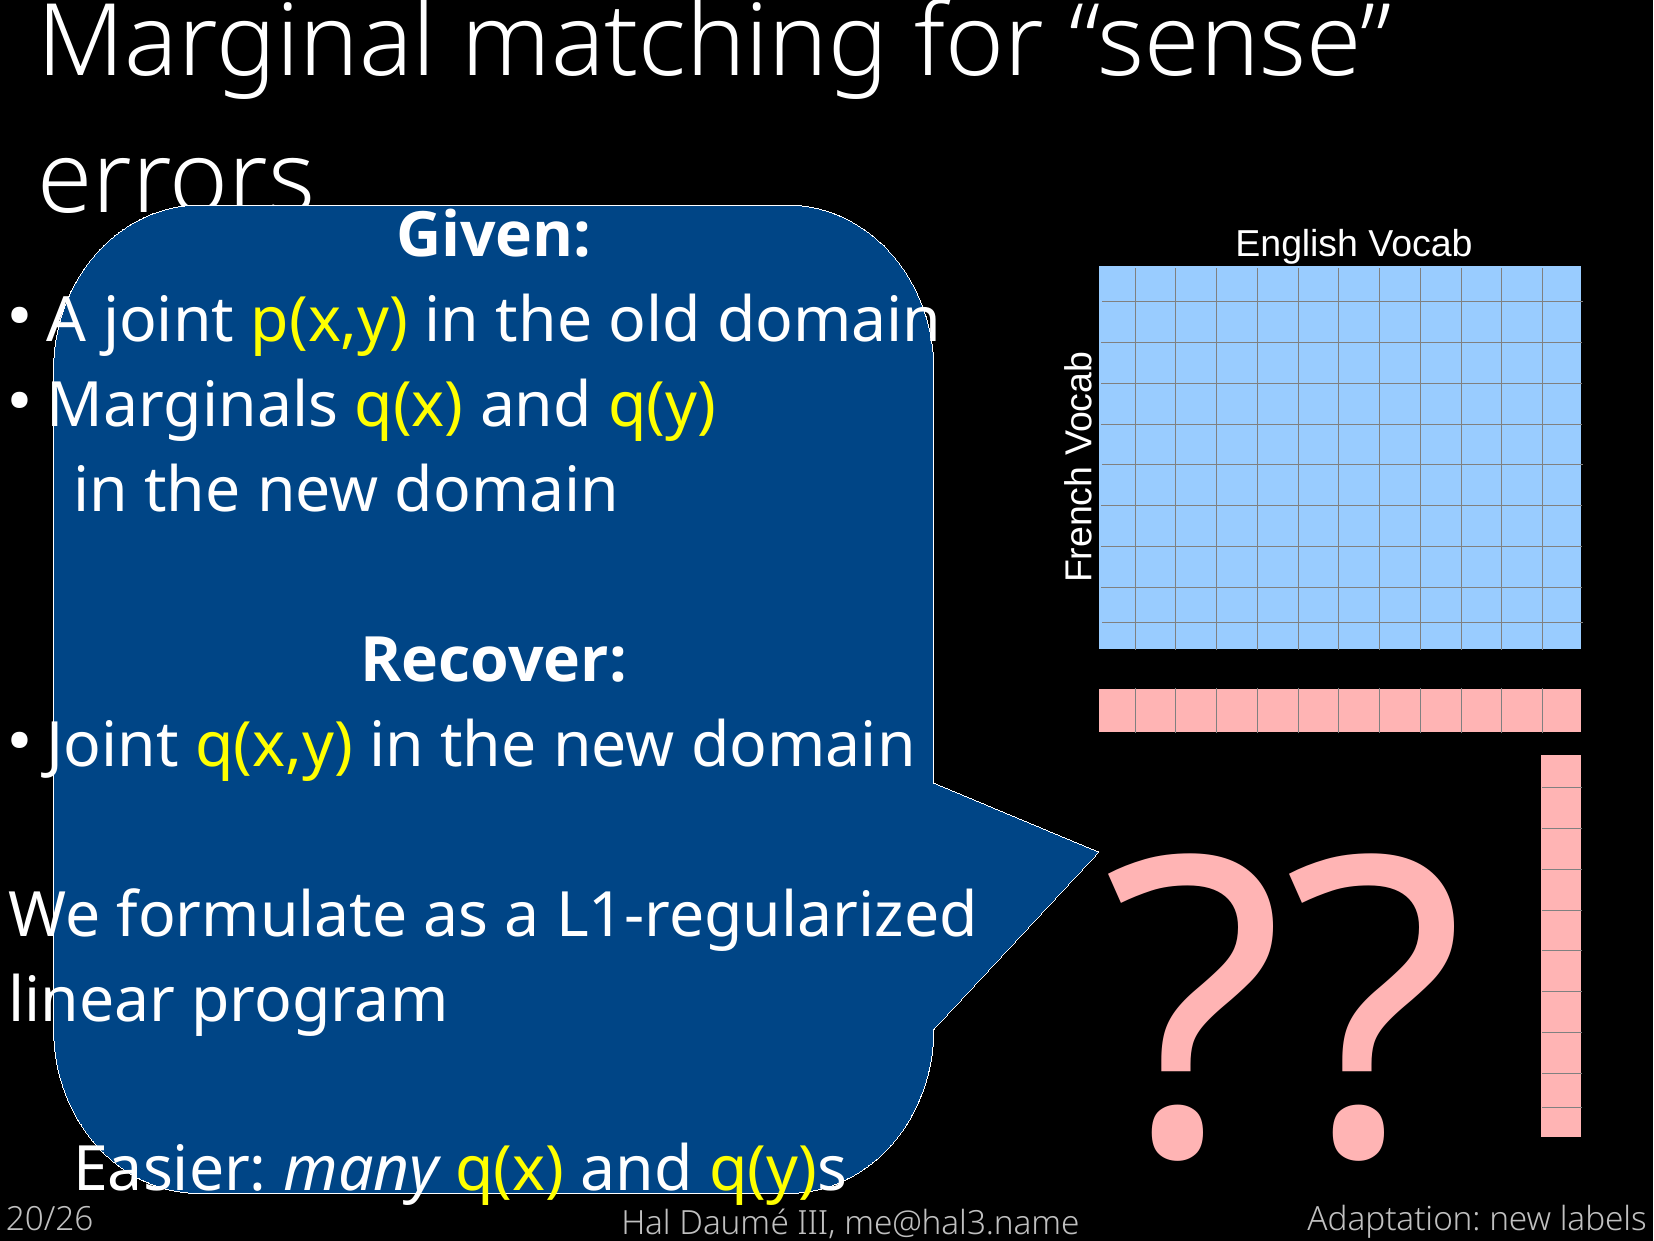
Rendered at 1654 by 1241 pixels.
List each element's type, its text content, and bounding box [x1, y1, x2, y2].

text_box [1121, 547, 1135, 587]
text_box [1258, 384, 1298, 424]
text_box [1136, 343, 1175, 383]
text_box [1136, 302, 1175, 342]
text_box [1380, 465, 1420, 505]
text_box [1339, 272, 1379, 301]
text_box [1502, 547, 1542, 587]
text_box [1217, 506, 1257, 546]
text_box [1462, 425, 1501, 464]
text_box [1217, 623, 1257, 650]
text_box [1421, 588, 1461, 622]
text_box [1299, 302, 1338, 342]
text_box [1176, 465, 1216, 505]
text_box French Vocab [1049, 336, 1121, 598]
text_box [1299, 547, 1338, 587]
text_box [1098, 688, 1135, 702]
text_box [1462, 265, 1582, 301]
text_box [1339, 343, 1379, 383]
text_box [1136, 384, 1175, 424]
text_box [1421, 623, 1461, 650]
text_box [1462, 547, 1501, 587]
text_box [1543, 343, 1582, 383]
text_box [1217, 302, 1257, 342]
title Marginal matching for “sense” errors [37, 38, 1613, 172]
text_box [1258, 343, 1298, 383]
text_box [1339, 588, 1379, 622]
text_box [1502, 465, 1542, 505]
text_box [1462, 588, 1501, 622]
text_box [1502, 506, 1542, 546]
text_box [1121, 384, 1135, 424]
text_box [1380, 302, 1420, 342]
text_box [1121, 506, 1135, 546]
text_box [1299, 506, 1338, 546]
text_box [1217, 425, 1257, 464]
text_box [1299, 623, 1338, 650]
text_box [1217, 384, 1257, 424]
text_box [1299, 465, 1338, 505]
text_box [1543, 506, 1582, 546]
text_box [1543, 302, 1582, 342]
text_box [1339, 623, 1379, 650]
text_box [1136, 547, 1175, 587]
text_box [1339, 688, 1379, 702]
text_box [1258, 547, 1298, 587]
text_box [1136, 588, 1175, 622]
text_box [1098, 265, 1257, 342]
text_box [1176, 588, 1216, 622]
text_box [1502, 688, 1542, 702]
text_box [1121, 425, 1135, 464]
text_box [1299, 343, 1338, 383]
text_box [1176, 506, 1216, 546]
text_box [1299, 688, 1338, 702]
text_box [1121, 343, 1135, 383]
text_box [1421, 272, 1461, 301]
text_box [1339, 425, 1379, 464]
text_box [1543, 623, 1582, 650]
text_box [1217, 688, 1257, 702]
text_box [1543, 588, 1582, 622]
text_box [1217, 465, 1257, 505]
text_box [1136, 425, 1175, 464]
text_box [1339, 506, 1379, 546]
text_box [1258, 588, 1298, 622]
text_box [1299, 425, 1338, 464]
text_box [1121, 465, 1135, 505]
text_box [1380, 688, 1420, 702]
text_box [1176, 302, 1216, 342]
text_box [1380, 506, 1420, 546]
text_box [1380, 384, 1420, 424]
text_box [1339, 465, 1379, 505]
text_box [1339, 302, 1379, 342]
text_box [1380, 343, 1420, 383]
text_box [1502, 384, 1542, 424]
text_box ??? [1088, 702, 1614, 1201]
text_box [1502, 425, 1542, 464]
text_box [1462, 688, 1501, 702]
text_box [1462, 465, 1501, 505]
text_box [1258, 425, 1298, 464]
text_box [1176, 343, 1216, 383]
text_box [1098, 588, 1135, 650]
text_box [1299, 272, 1338, 301]
text_box [1339, 547, 1379, 587]
text_box [1502, 343, 1542, 383]
text_box [1462, 343, 1501, 383]
text_box [1421, 465, 1461, 505]
text_box [1176, 688, 1216, 702]
text_box [1502, 588, 1542, 622]
text_box [1543, 384, 1582, 424]
text_box [1258, 688, 1298, 702]
text_box [1136, 688, 1175, 702]
text_box [1421, 302, 1461, 342]
text_box [1380, 272, 1420, 301]
text_box [1421, 547, 1461, 587]
text_box [1380, 425, 1420, 464]
text_box [1217, 547, 1257, 587]
text_box [1543, 547, 1582, 587]
text_box [1339, 384, 1379, 424]
text_box [1136, 506, 1175, 546]
text_box [1258, 623, 1298, 650]
text_box [1217, 343, 1257, 383]
text_box [1380, 588, 1420, 622]
text_box [1176, 384, 1216, 424]
text_box [1258, 272, 1298, 301]
text_box [1176, 547, 1216, 587]
text_box [1421, 343, 1461, 383]
text_box [1258, 465, 1298, 505]
text_box [1421, 425, 1461, 464]
text_box [1136, 623, 1175, 650]
text_box [1462, 623, 1501, 650]
text_box [1176, 623, 1216, 650]
text_box [1176, 425, 1216, 464]
text_box Given: A joint p(x,y) in the old domain Marginals q(x) and q(y) in the new domain Recover: Joint q(x,y) in the new domain We formulate as a L1-regularized linear program Easier: many q(x) and q(y)s [53, 205, 1088, 1194]
text_box [1299, 588, 1338, 622]
text_box [1421, 506, 1461, 546]
text_box [1502, 302, 1542, 342]
text_box [1502, 623, 1542, 650]
text_box [1380, 623, 1420, 650]
text_box [1543, 425, 1582, 464]
text_box [1462, 506, 1501, 546]
text_box [1136, 465, 1175, 505]
text_box [1462, 384, 1501, 424]
text_box [1421, 688, 1461, 702]
text_box [1380, 547, 1420, 587]
text_box [1217, 588, 1257, 622]
text_box [1462, 302, 1501, 342]
text_box English Vocab [1220, 214, 1488, 272]
text_box [1543, 688, 1582, 702]
text_box [1299, 384, 1338, 424]
text_box [1258, 506, 1298, 546]
text_box [1421, 384, 1461, 424]
text_box [1258, 302, 1298, 342]
text_box [1543, 465, 1582, 505]
